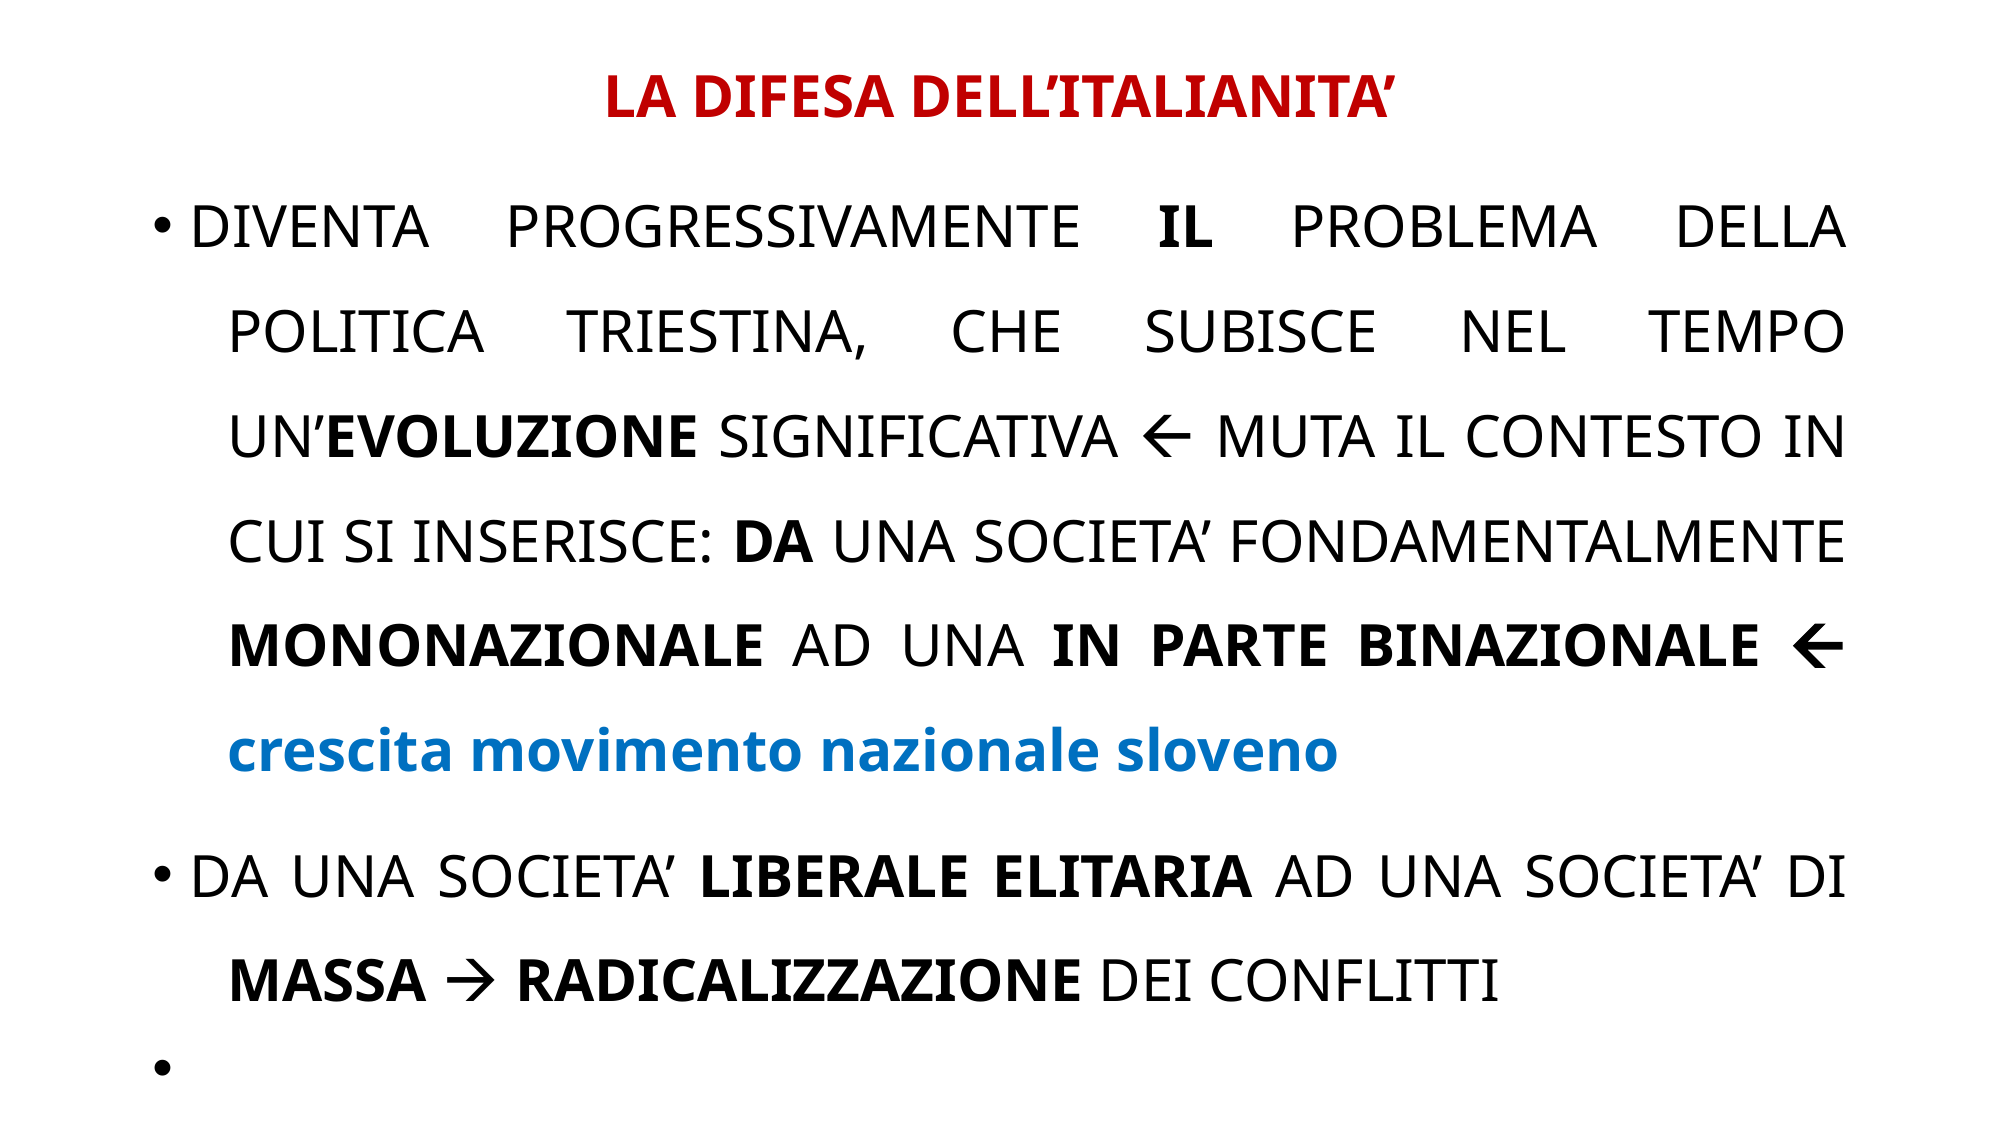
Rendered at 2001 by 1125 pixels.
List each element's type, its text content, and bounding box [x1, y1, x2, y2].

list DIVENTA PROGRESSIVAMENTE IL PROBLEMA DELLA POLITICA TRIESTINA, CHE SUBISCE NEL TEMPO UN’EVOLUZIONE SIGNIFICATIVA  MUTA IL CONTESTO IN CUI SI INSERISCE: DA UNA SOCIETA’ FONDAMENTALMENTE MONONAZIONALE AD UNA IN PARTE BINAZIONALE  crescita movimento nazionale sloveno DA UNA SOCIETA’ LIBERALE ELITARIA AD UNA SOCIETA’ DI MASSA  RADICALIZZAZIONE DEI CONFLITTI [137, 147, 1863, 1115]
title LA DIFESA DELL’ITALIANITA’ [137, 59, 1863, 112]
